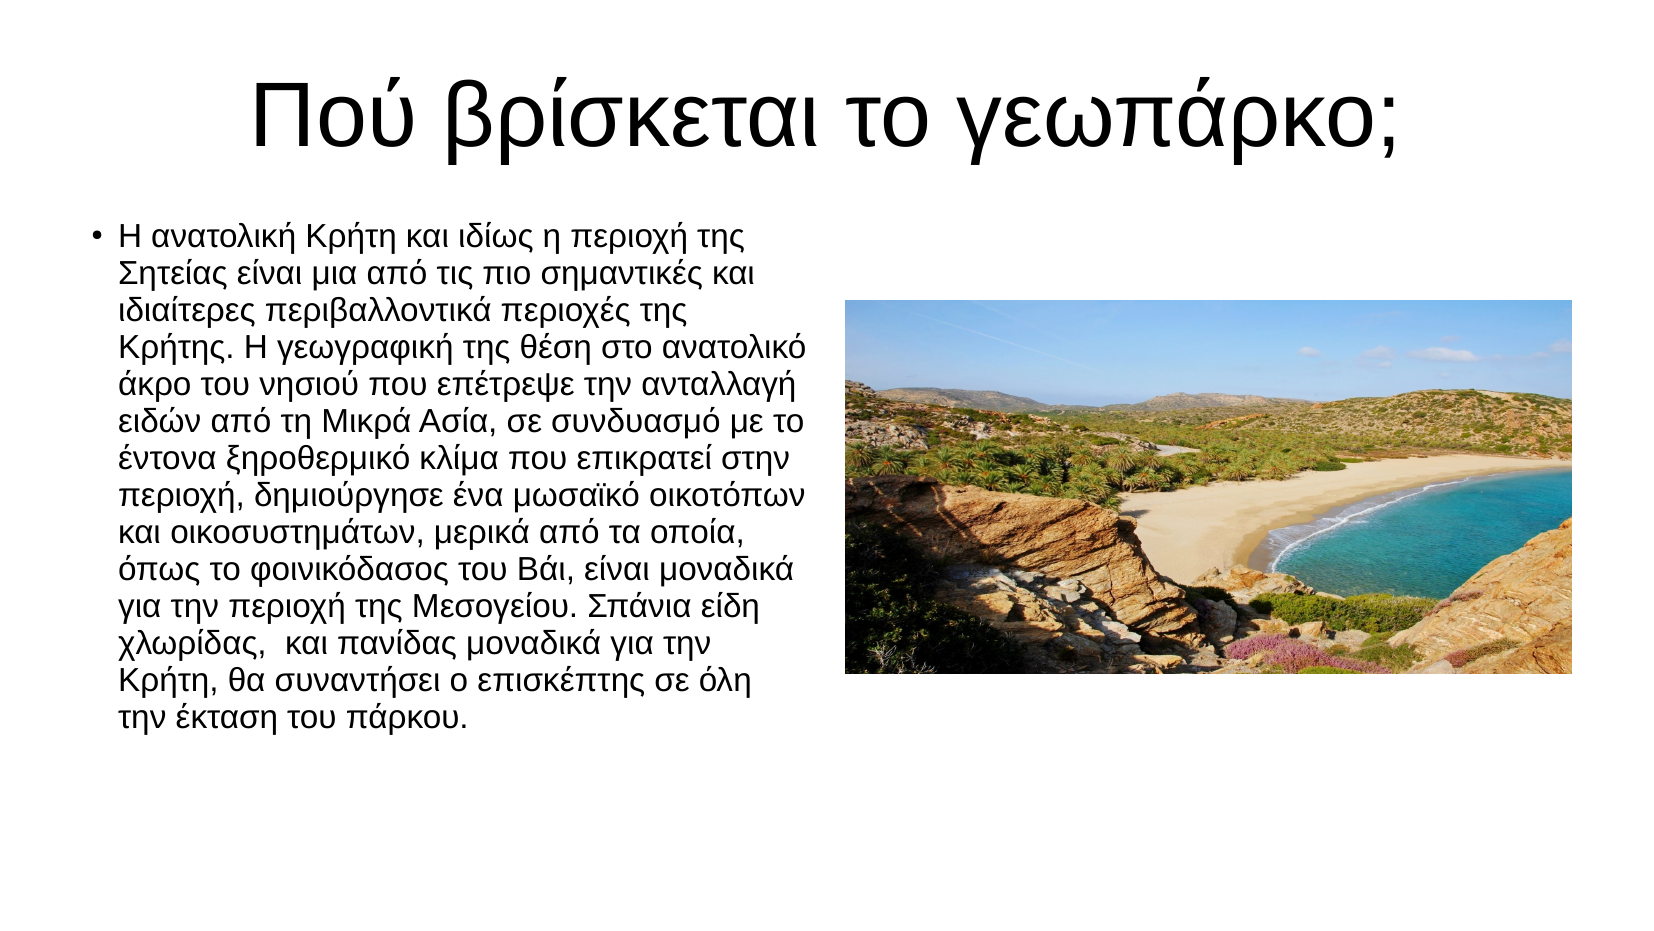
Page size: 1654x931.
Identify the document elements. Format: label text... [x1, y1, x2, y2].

title Πού βρίσκεται το γεωπάρκο; [82, 37, 1571, 193]
picture [845, 300, 1572, 674]
list Η ανατολική Κρήτη και ιδίως η περιοχή της Σητείας είναι μια από τις πιο σημαντικές και ιδιαίτερες περιβαλλοντικά περιοχές της Κρήτης. Η γεωγραφική της θέση στο ανατολικό άκρο του νησιού που επέτρεψε την ανταλλαγή ειδών από τη Μικρά Ασία, σε συνδυασμό με το έντονα ξηροθερμικό κλίμα που επικρατεί στην περιοχή, δημιούργησε ένα μωσαϊκό οικοτόπων και οικοσυστημάτων, μερικά από τα οποία, όπως το φοινικόδασος του Βάι, είναι μοναδικά για την περιοχή της Μεσογείου. Σπάνια είδη χλωρίδας, και πανίδας μοναδικά για την Κρήτη, θα συναντήσει ο επισκέπτης σε όλη την έκταση του πάρκου. [82, 217, 809, 758]
